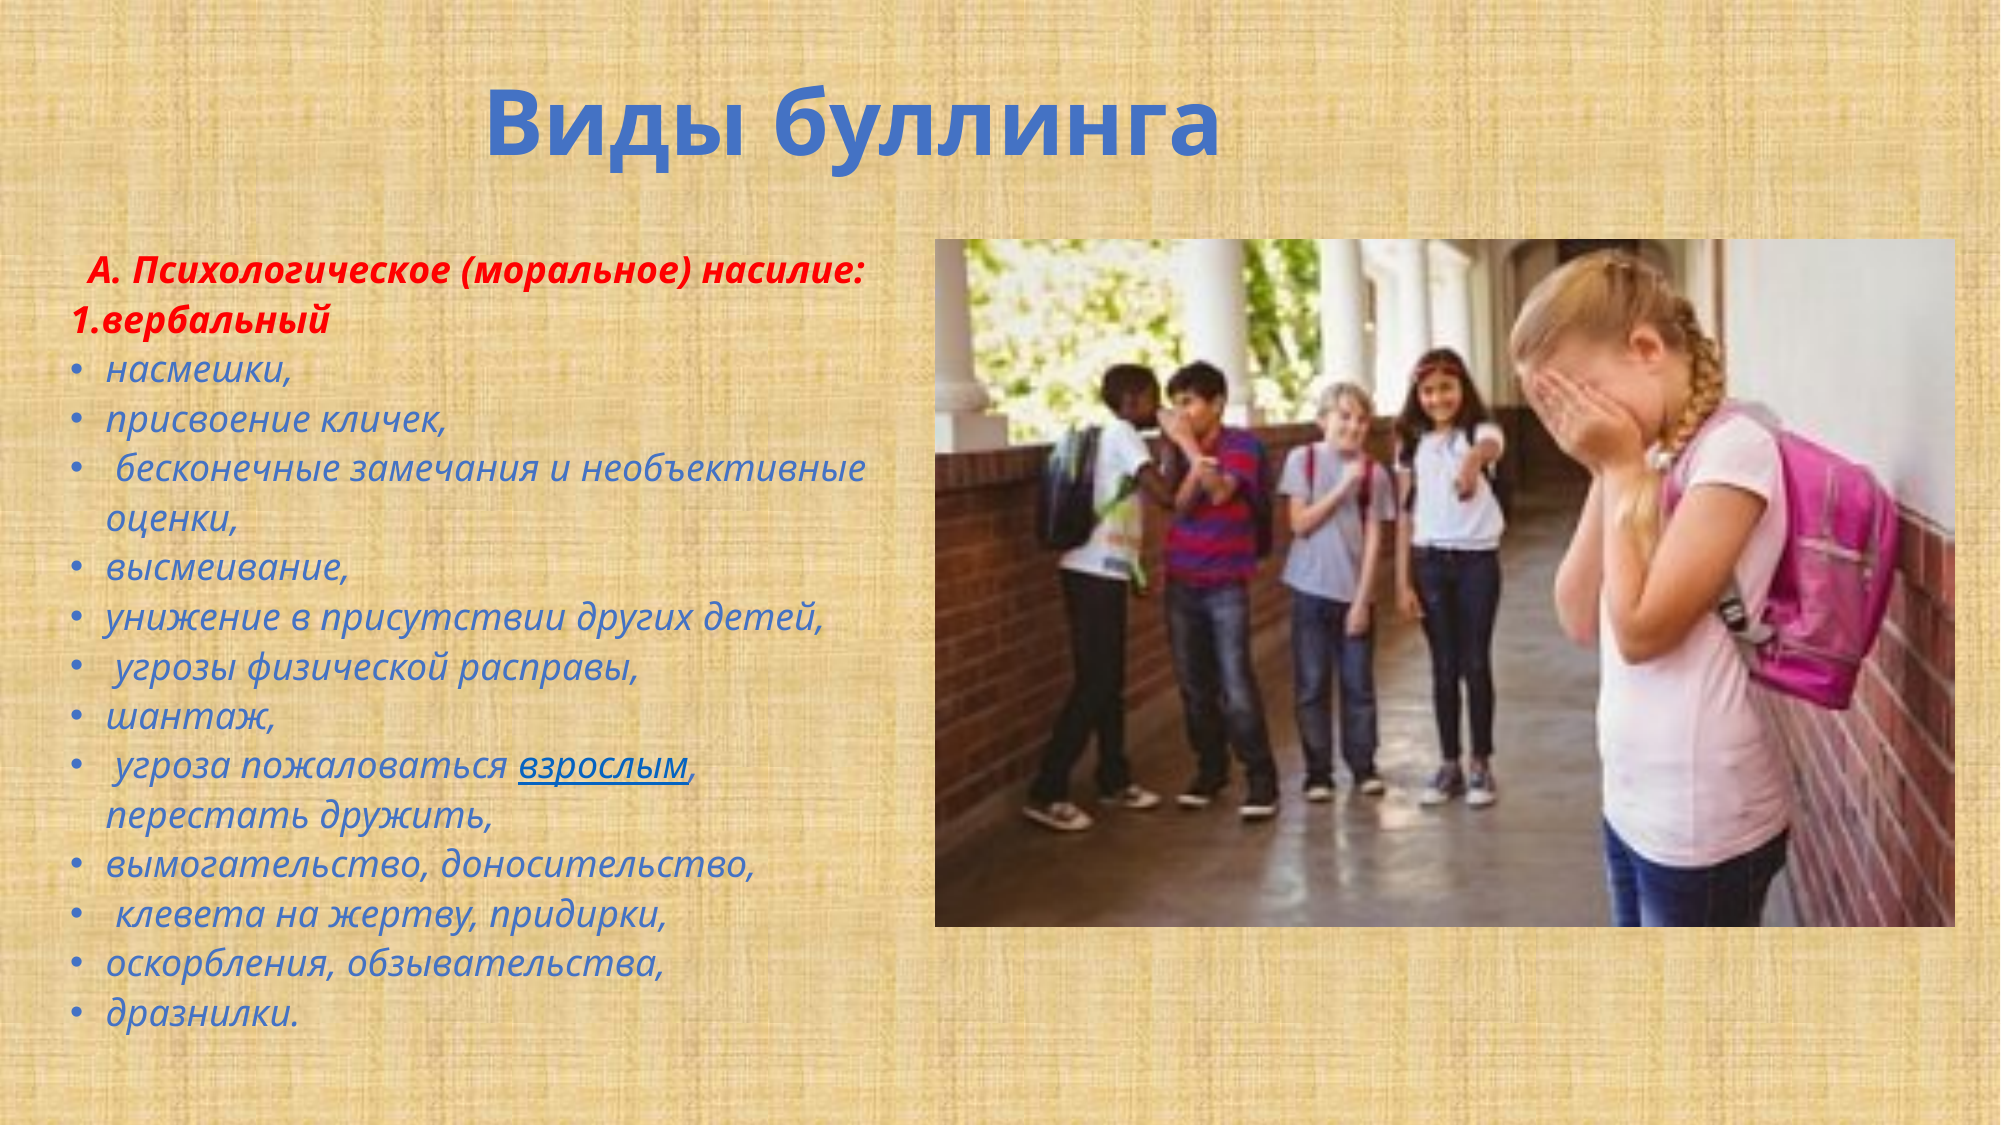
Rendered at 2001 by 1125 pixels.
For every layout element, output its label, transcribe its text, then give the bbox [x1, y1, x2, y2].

text_box А. Психологическое (моральное) насилие: 1.вербальный насмешки, присвоение кличек, бесконечные замечания и необъективные оценки, высмеивание, унижение в присутствии других детей, угрозы физической расправы, шантаж, угроза пожаловаться взрослым, перестать дружить, вымогательство, доносительство, клевета на жертву, придирки, оскорбления, обзывательства, дразнилки. [55, 239, 899, 1097]
text_box Виды буллинга [147, 43, 1560, 194]
picture [0, 0, 2001, 1125]
